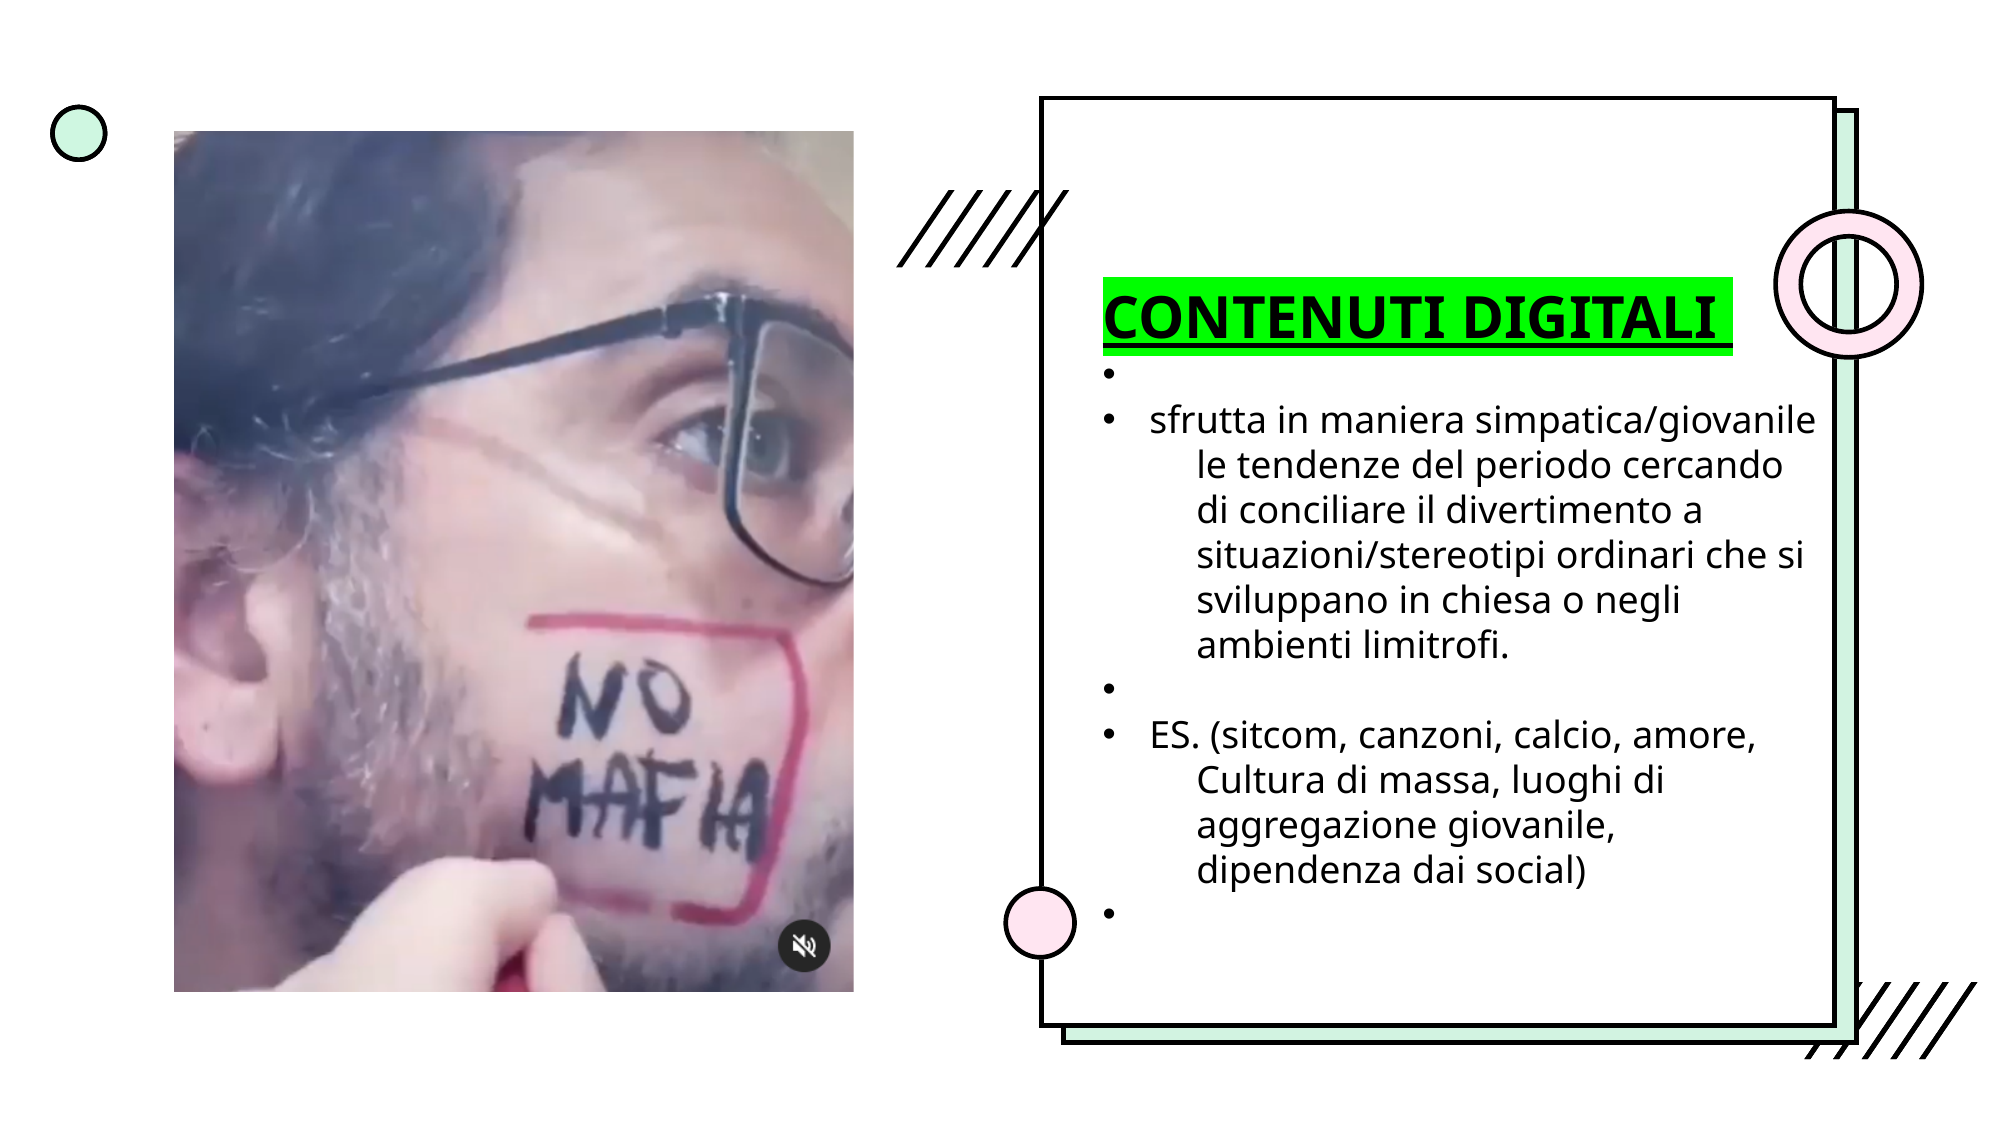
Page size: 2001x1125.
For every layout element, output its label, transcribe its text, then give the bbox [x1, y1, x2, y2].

text_box [896, 190, 955, 268]
text_box [1919, 982, 1978, 1060]
text_box [982, 190, 1041, 268]
text_box [1861, 982, 1921, 1060]
text_box [953, 190, 1012, 268]
text_box CONTENUTI DIGITALI sfrutta in maniera simpatica/giovanile le tendenze del periodo cercando di conciliare il divertimento a situazioni/stereotipi ordinari che si sviluppano in chiesa o negli ambienti limitrofi. ES. (sitcom, canzoni, calcio, amore, Cultura di massa, luoghi di aggregazione giovanile, dipendenza dai social) [1087, 273, 1834, 950]
picture [174, 131, 854, 992]
text_box [52, 107, 106, 160]
text_box [924, 190, 984, 268]
text_box [1005, 98, 1922, 1060]
text_box [1890, 982, 1949, 1060]
